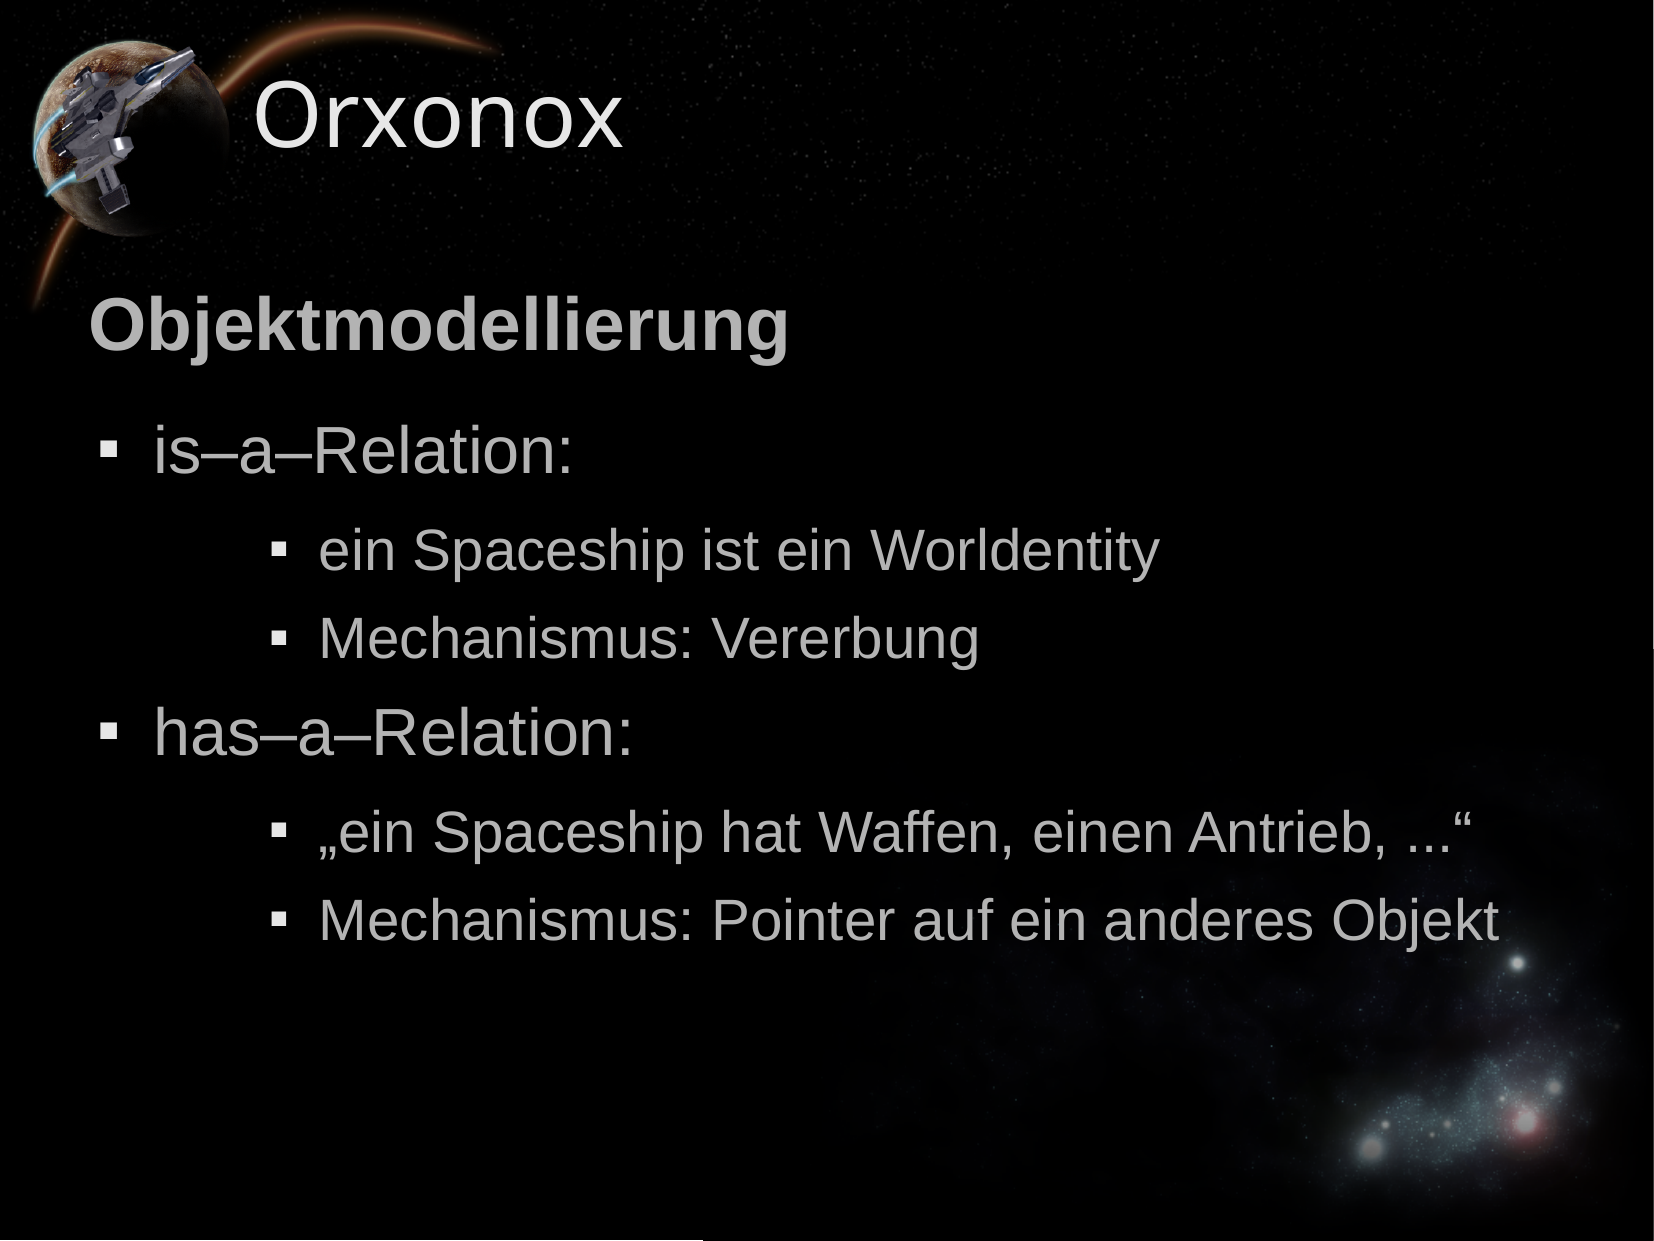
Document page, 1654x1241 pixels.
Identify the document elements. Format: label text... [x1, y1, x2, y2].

title Objektmodellierung [88, 265, 1577, 384]
list is–a–Relation: ein Spaceship ist ein Worldentity Mechanismus: Vererbung has–a–Relation: „ein Spaceship hat Waffen, einen Antrieb, ...“ Mechanismus: Pointer auf ein anderes Objekt [82, 413, 1571, 1133]
picture [0, 0, 1607, 443]
picture [703, 649, 1654, 1241]
